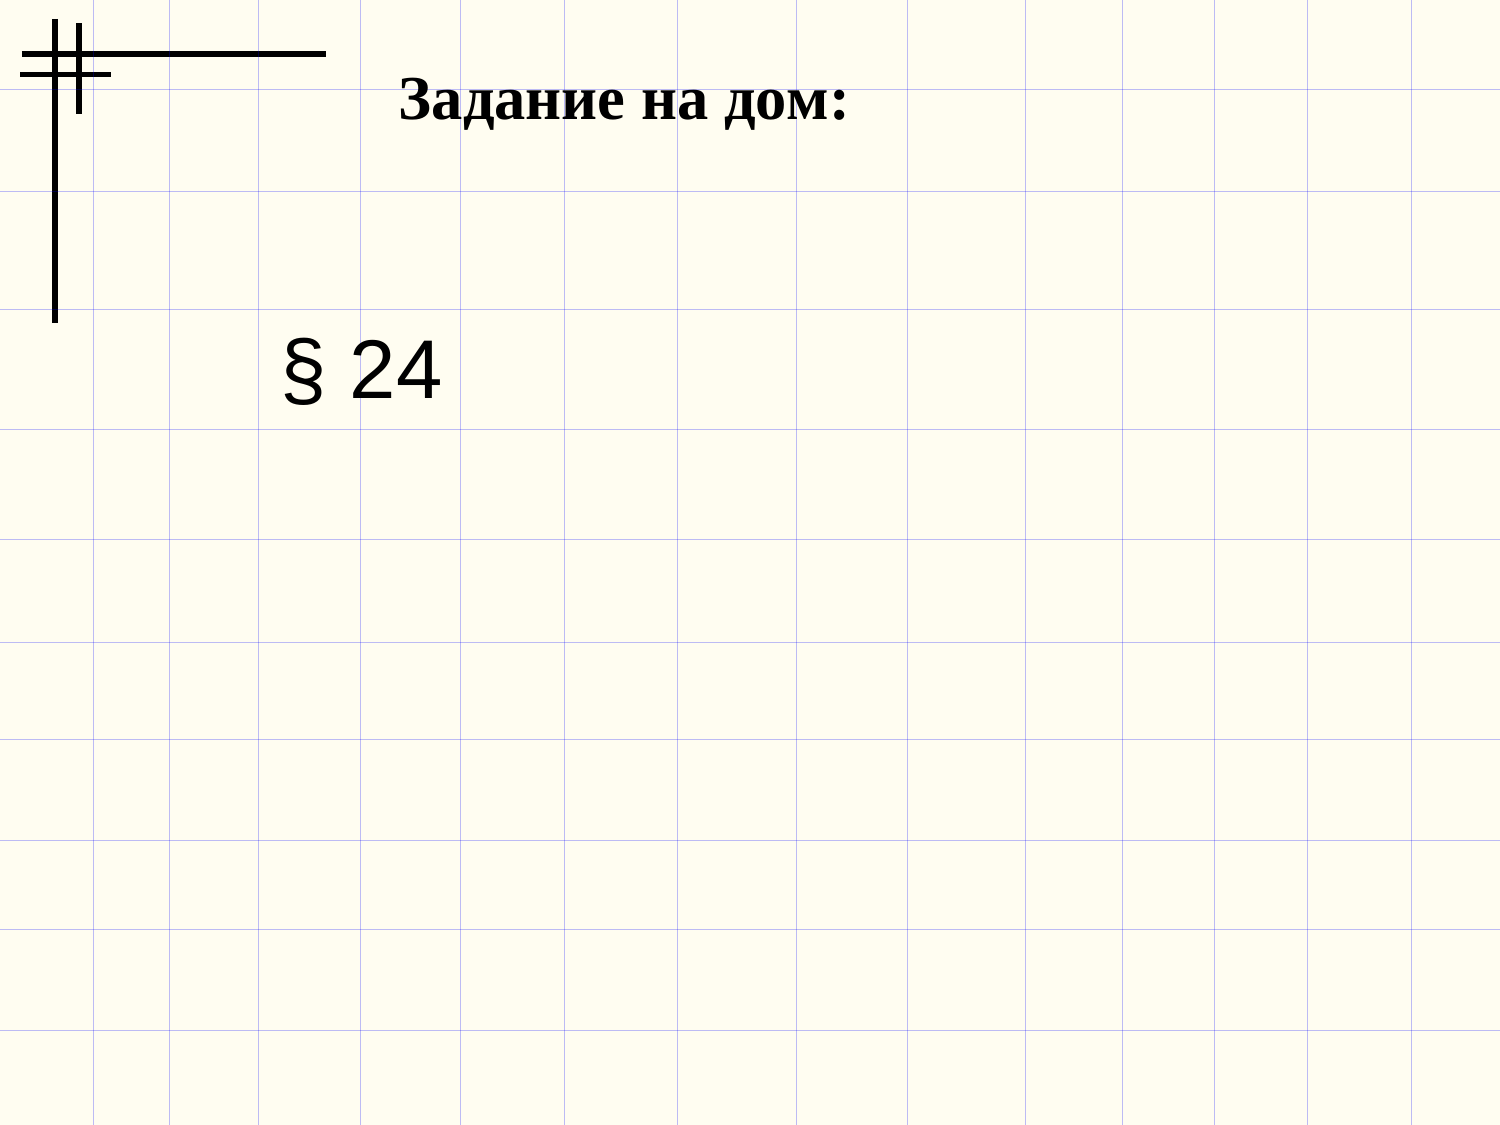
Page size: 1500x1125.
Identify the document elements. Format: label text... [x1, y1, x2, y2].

text_box § 24 [265, 308, 1222, 443]
title Задание на дом: [354, 49, 1426, 127]
